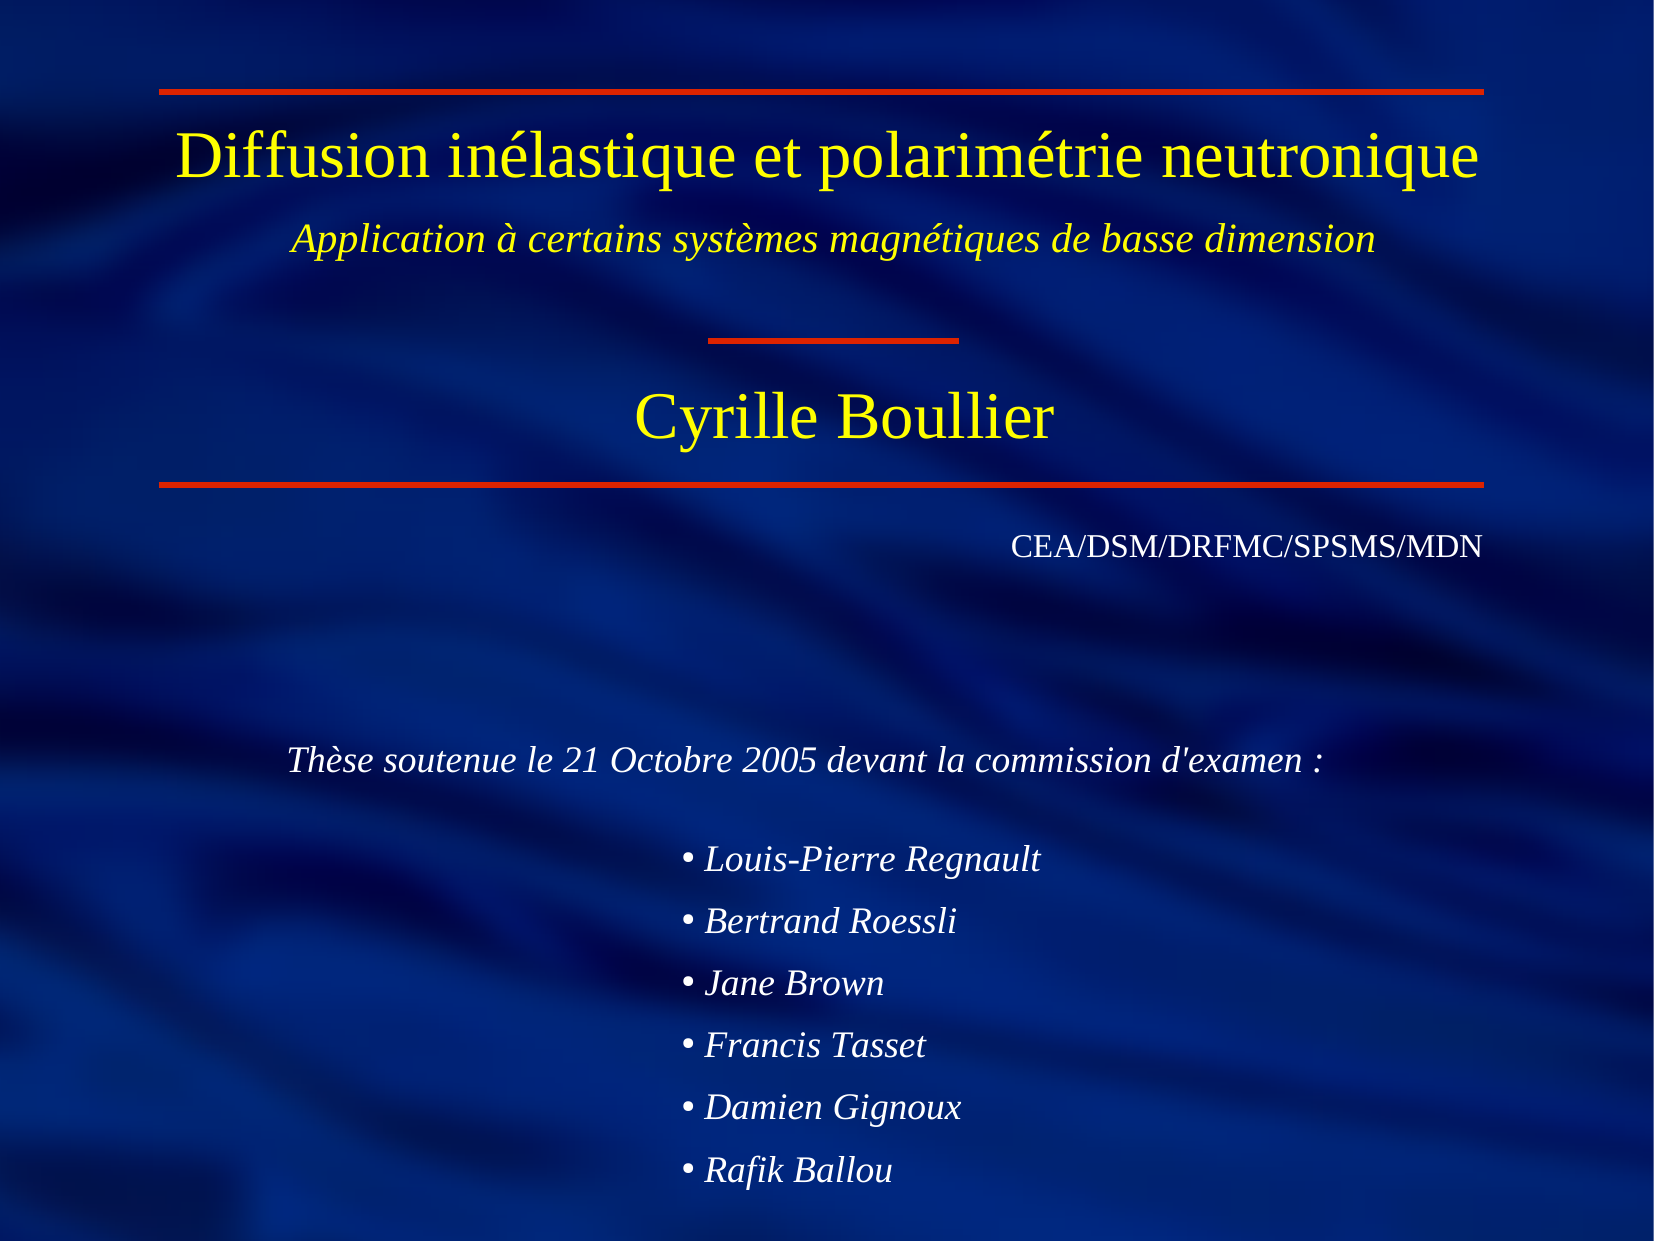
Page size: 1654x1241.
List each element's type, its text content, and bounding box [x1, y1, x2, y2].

text_box Cyrille Boullier [634, 378, 1057, 453]
picture [0, 0, 1654, 1241]
text_box Louis-Pierre Regnault Bertrand Roessli Jane Brown Francis Tasset Damien Gignoux Rafik Ballou [681, 816, 1042, 1170]
text_box Diffusion inélastique et polarimétrie neutronique [175, 118, 1483, 193]
text_box Thèse soutenue le 21 Octobre 2005 devant la commission d'examen : [286, 738, 1326, 781]
text_box CEA/DSM/DRFMC/SPSMS/MDN [1010, 527, 1484, 566]
text_box Application à certains systèmes magnétiques de basse dimension [291, 215, 1378, 262]
